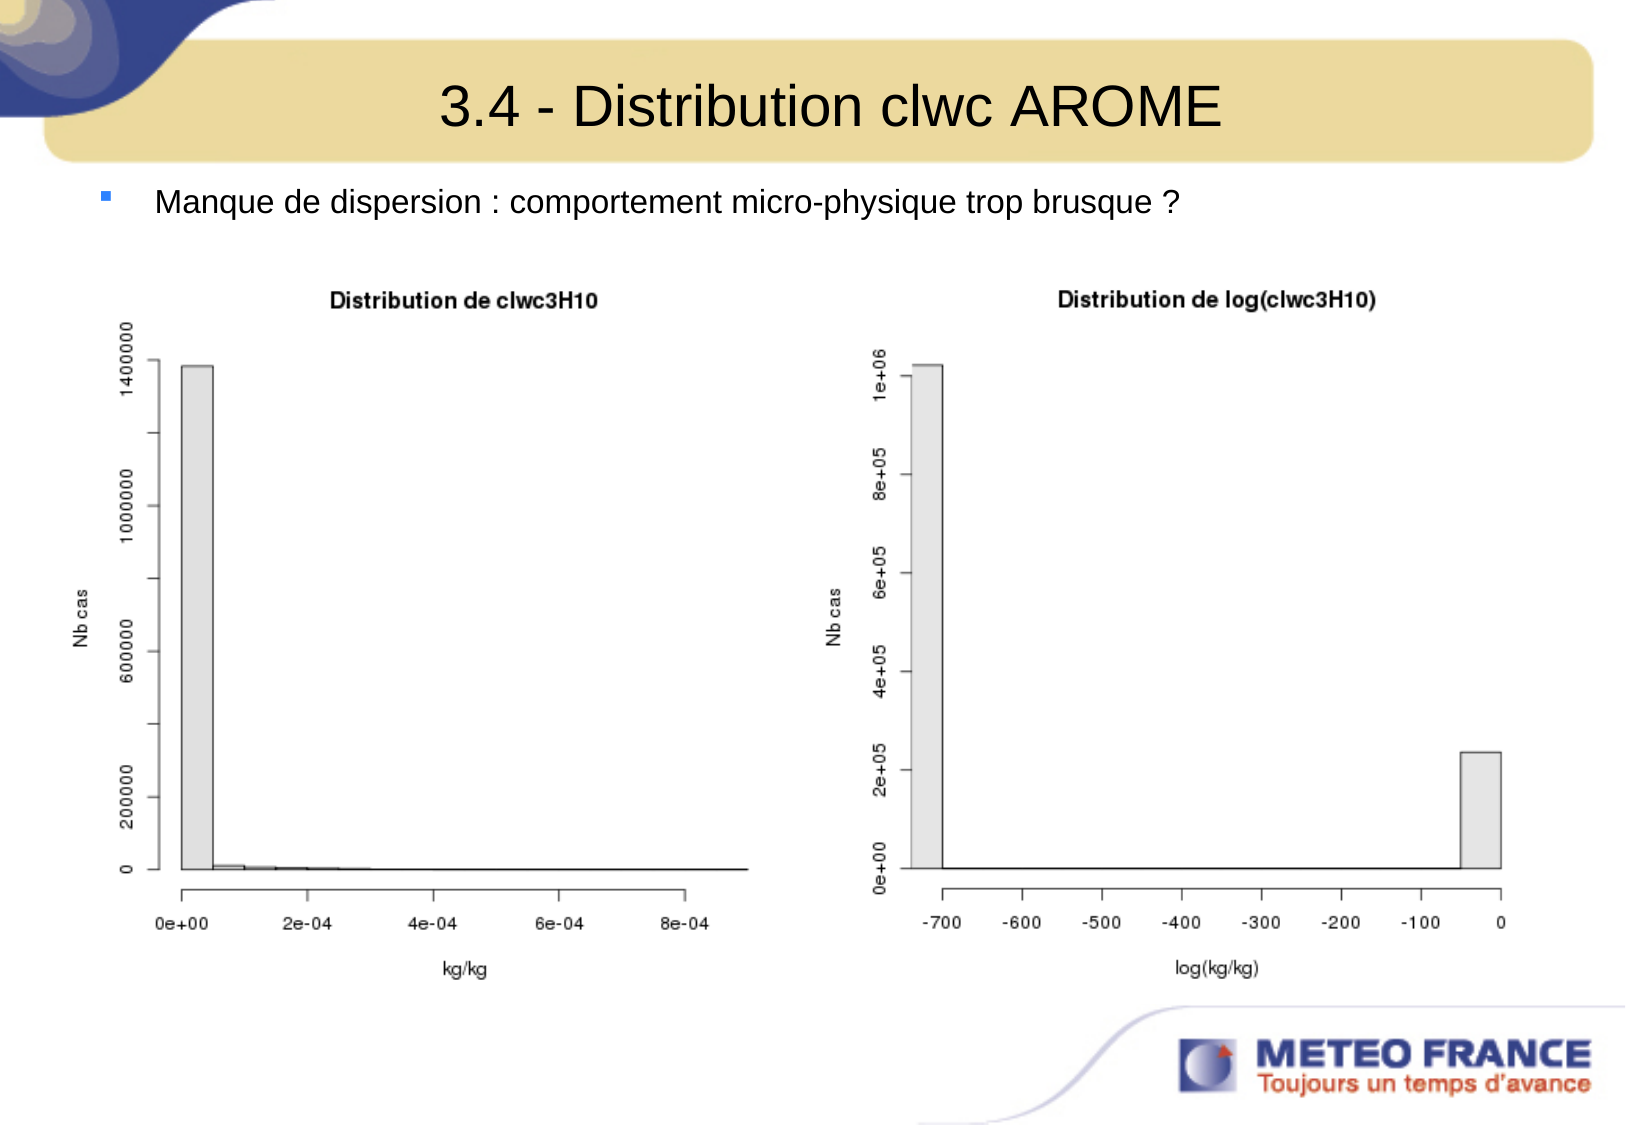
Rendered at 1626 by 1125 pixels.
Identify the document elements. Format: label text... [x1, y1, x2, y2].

title 3.4 - Distribution clwc AROME [185, 44, 1479, 162]
list Manque de dispersion : comportement micro-physique trop brusque ? [83, 172, 1542, 237]
picture [0, 0, 1626, 1125]
